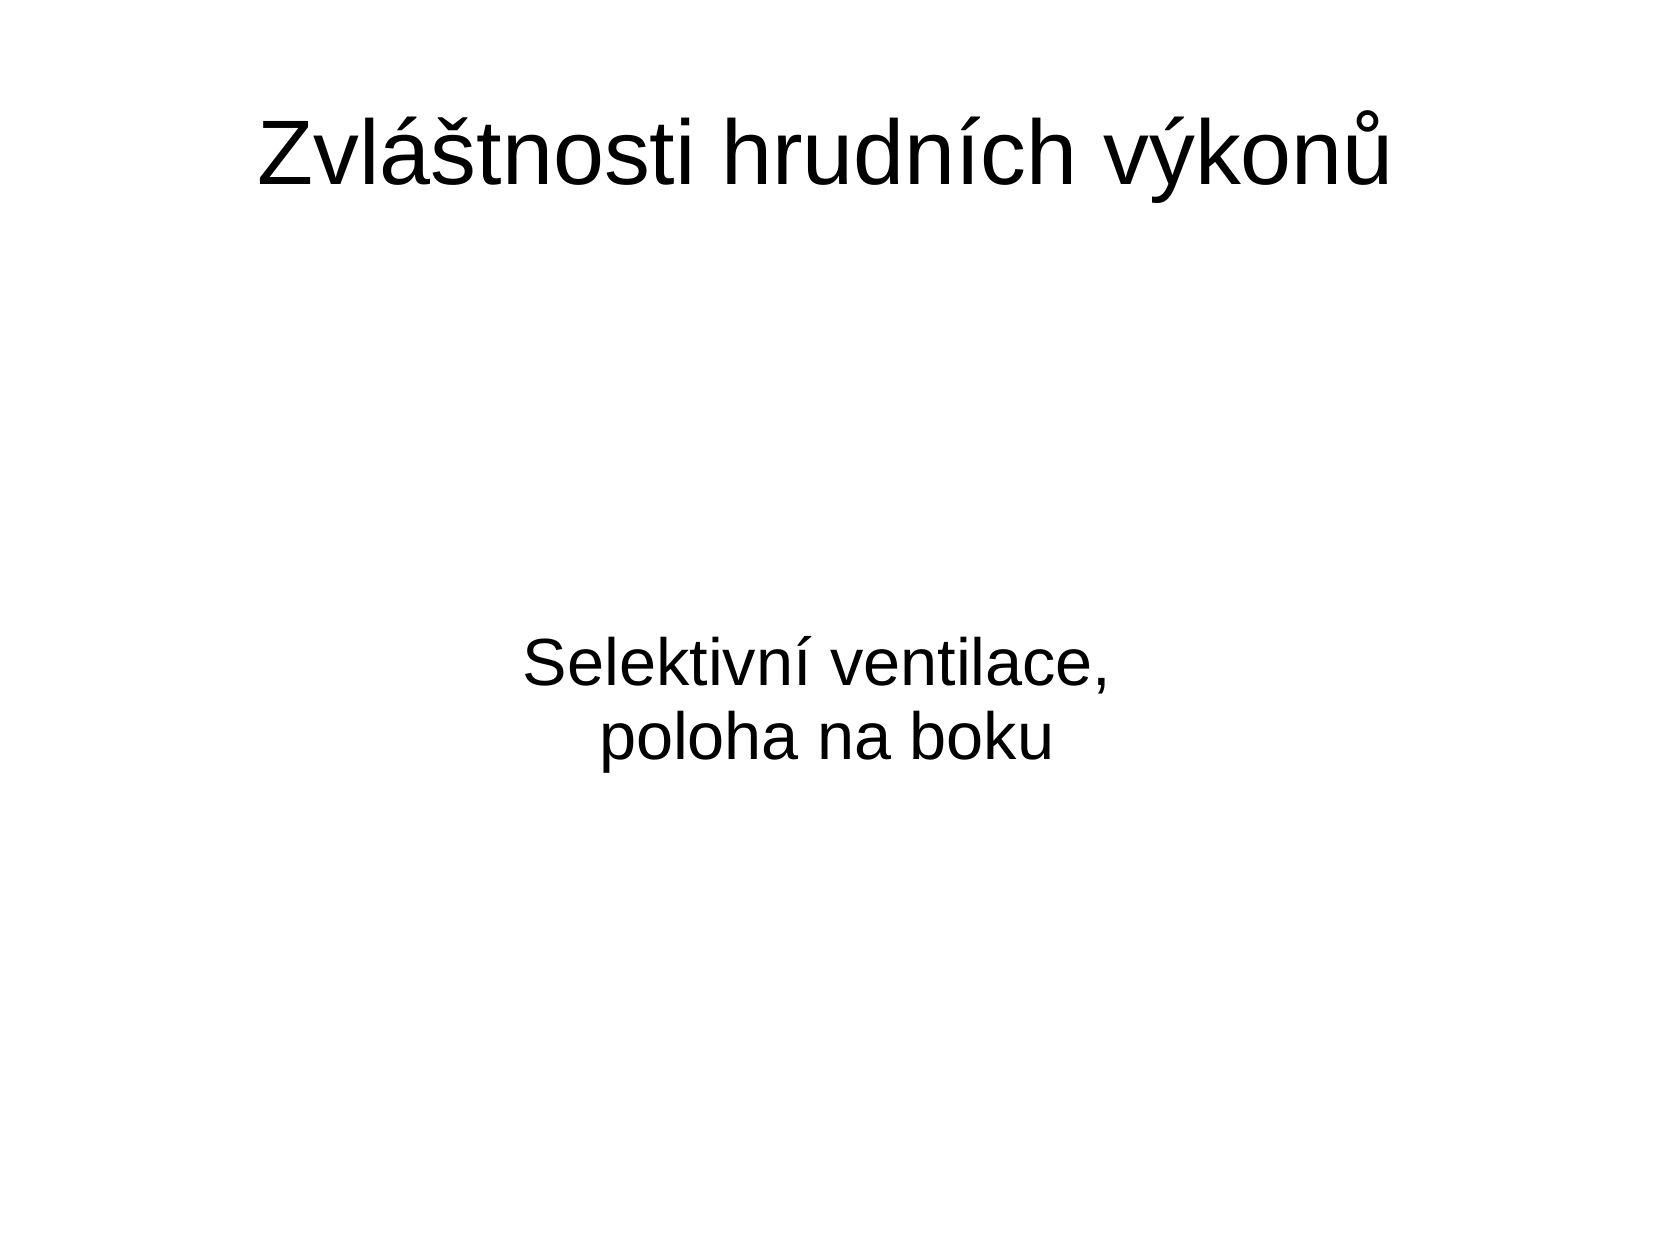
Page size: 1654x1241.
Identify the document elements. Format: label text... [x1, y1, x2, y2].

subtitle Selektivní ventilace, poloha na boku [82, 297, 1571, 1102]
title Zvláštnosti hrudních výkonů [82, 56, 1571, 250]
